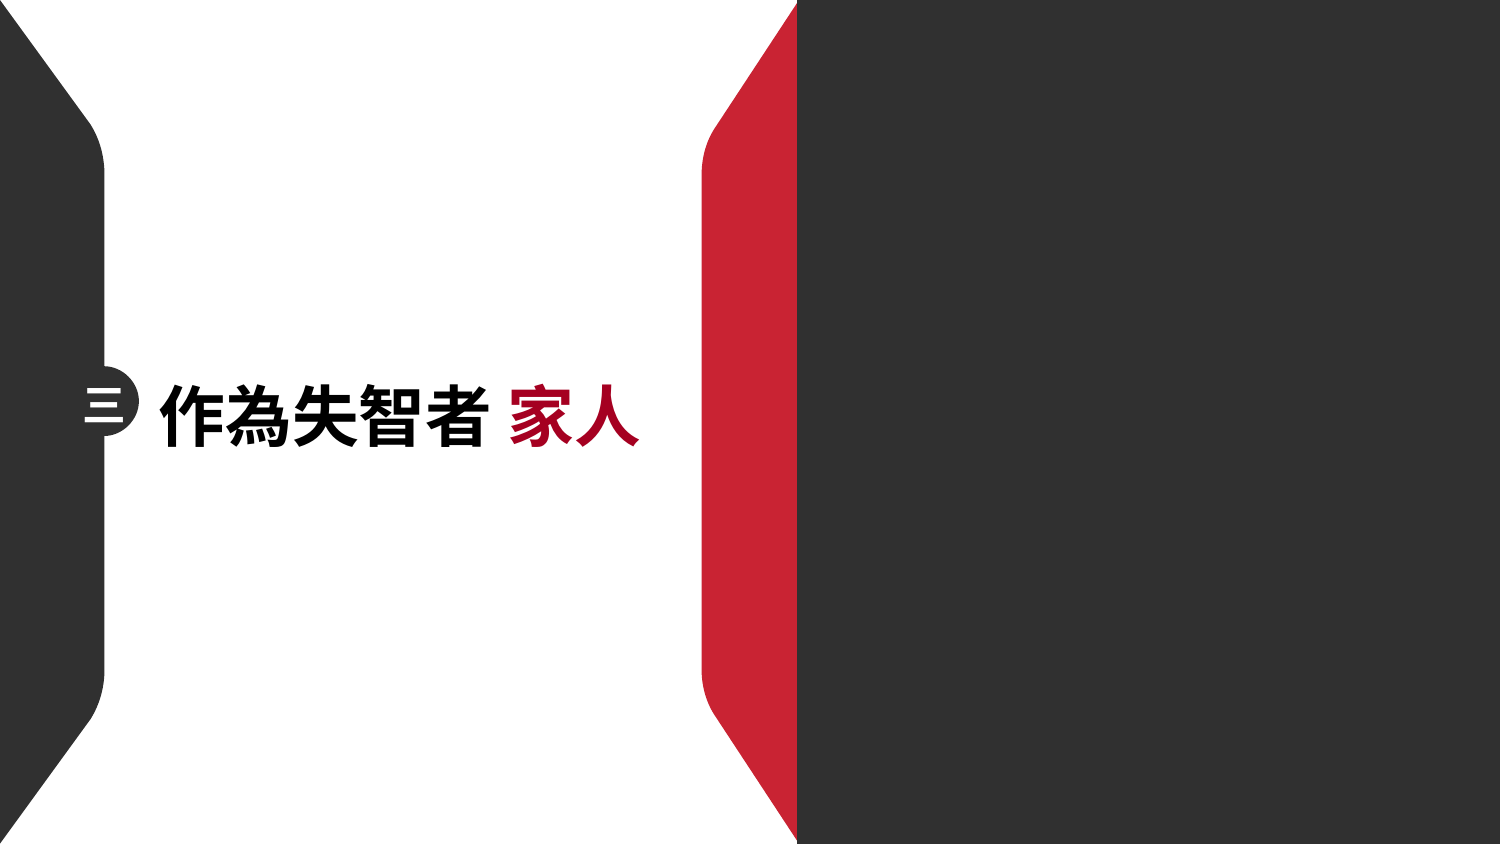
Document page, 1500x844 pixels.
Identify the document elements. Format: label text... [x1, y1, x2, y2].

text_box 三 [67, 370, 142, 439]
text_box 作為失智者 家人 [144, 368, 656, 463]
text_box [0, 0, 120, 844]
text_box [701, 0, 1500, 844]
